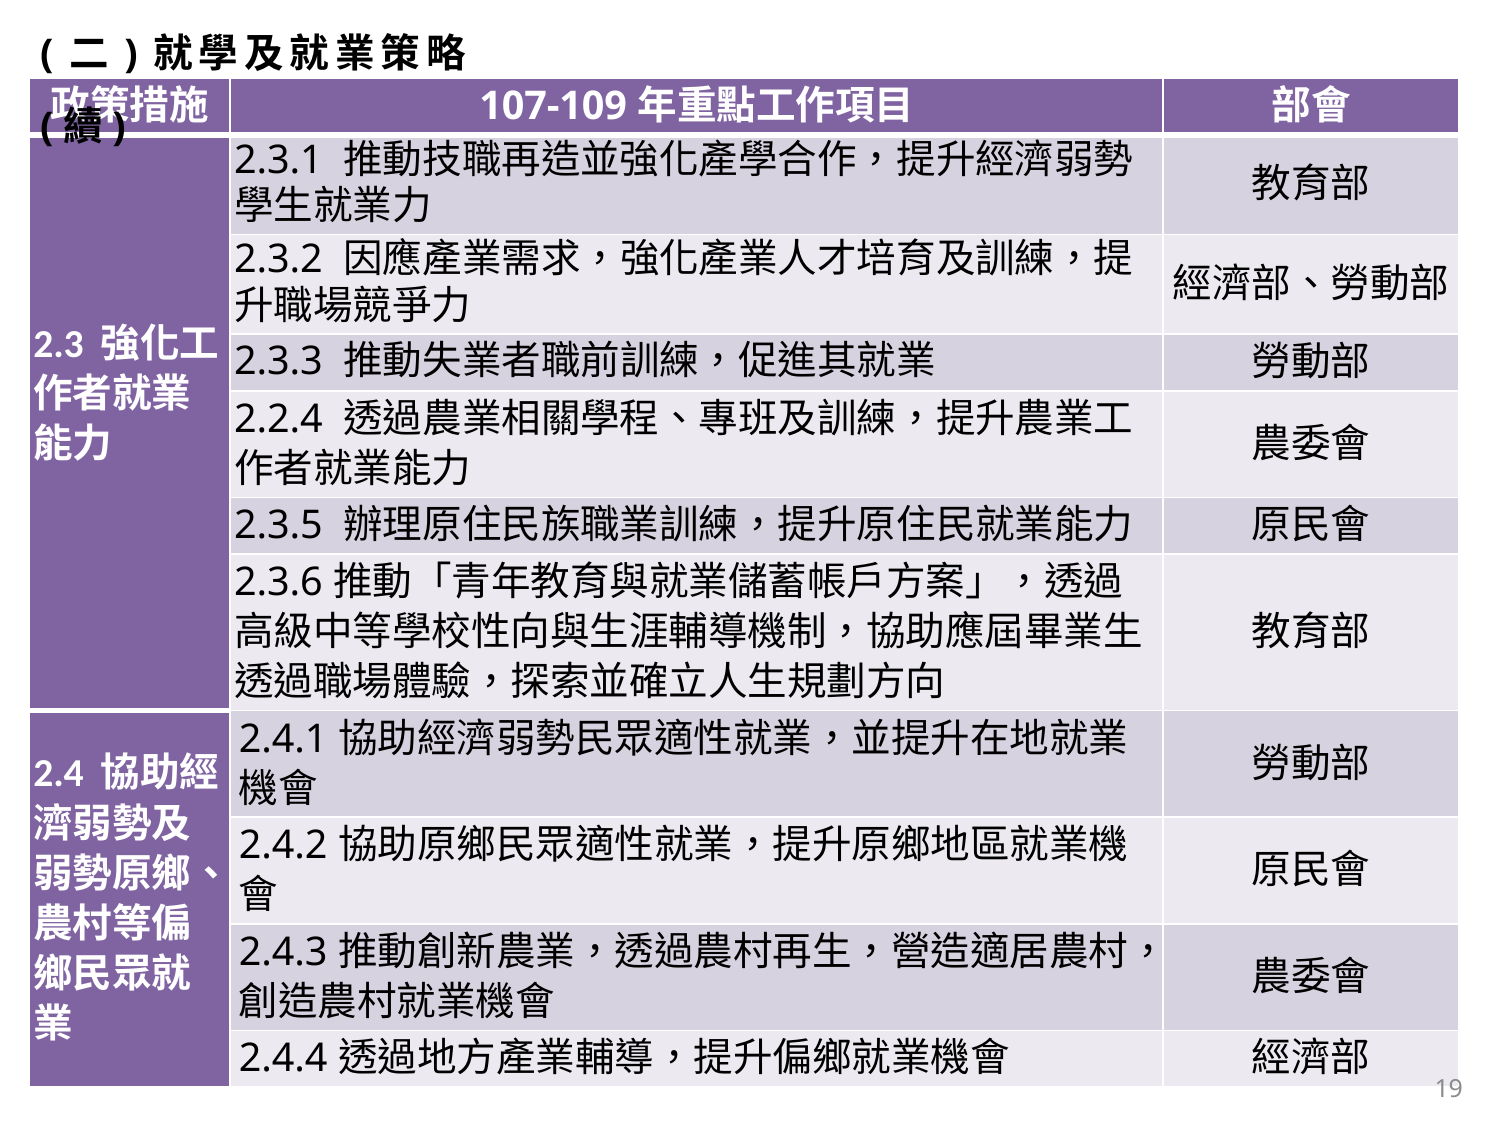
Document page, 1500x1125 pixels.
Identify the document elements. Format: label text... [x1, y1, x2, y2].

table_cell 勞動部 [1164, 711, 1458, 816]
table_cell 經濟部 [1164, 1031, 1458, 1059]
table_cell 2.4.1協助經濟弱勢民眾適性就業，並提升在地就業機會 [231, 711, 1162, 816]
table_cell 農委會 [1164, 392, 1458, 497]
table_cell 原民會 [1164, 498, 1458, 553]
table_cell 原民會 [1164, 818, 1458, 923]
table_cell 2.4.2協助原鄉民眾適性就業，提升原鄉地區就業機會 [231, 818, 1162, 923]
table_cell 2.4.3推動創新農業，透過農村再生，營造適居農村，創造農村就業機會 [231, 925, 1162, 1030]
table_cell 2.4.4透過地方產業輔導，提升偏鄉就業機會 [231, 1031, 1162, 1086]
table_header 107-109年重點工作項目 [491, 79, 1162, 132]
table_cell 農委會 [1164, 925, 1458, 1030]
table_cell 2.4 協助經濟弱勢及弱勢原鄉、農村等偏鄉民眾就業 [30, 713, 229, 1086]
table_cell 經濟部、勞動部 [1164, 235, 1458, 333]
table_cell 2.3 強化工作者就業能力 [30, 157, 229, 708]
table_cell 2.3.5 辦理原住民族職業訓練，提升原住民就業能力 [231, 498, 1162, 553]
table_cell 2.3.6推動「青年教育與就業儲蓄帳戶方案」，透過高級中等學校性向與生涯輔導機制，協助應屆畢業生透過職場體驗，探索並確立人生規劃方向 [231, 555, 1162, 710]
table_cell 2.3.3 推動失業者職前訓練，促進其就業 [231, 335, 1162, 390]
table_cell 2.2.4 透過農業相關學程、專班及訓練，提升農業工作者就業能力 [231, 392, 1162, 497]
text_box (二)就學及就業策略(續) [25, 0, 491, 157]
table_cell 經濟部 [1357, 1043, 1363, 1059]
table_cell 2.3.2 因應產業需求，強化產業人才培育及訓練，提升職場競爭力 [231, 235, 1162, 333]
text_box <編號> [1128, 1059, 1478, 1120]
table_cell 勞動部 [1164, 335, 1458, 390]
table_cell 教育部 [1164, 138, 1458, 234]
table_cell 2.3.1 推動技職再造並強化產學合作，提升經濟弱勢學生就業力 [231, 138, 1162, 234]
table_header 部會 [1164, 79, 1458, 132]
table_cell 教育部 [1164, 555, 1458, 710]
